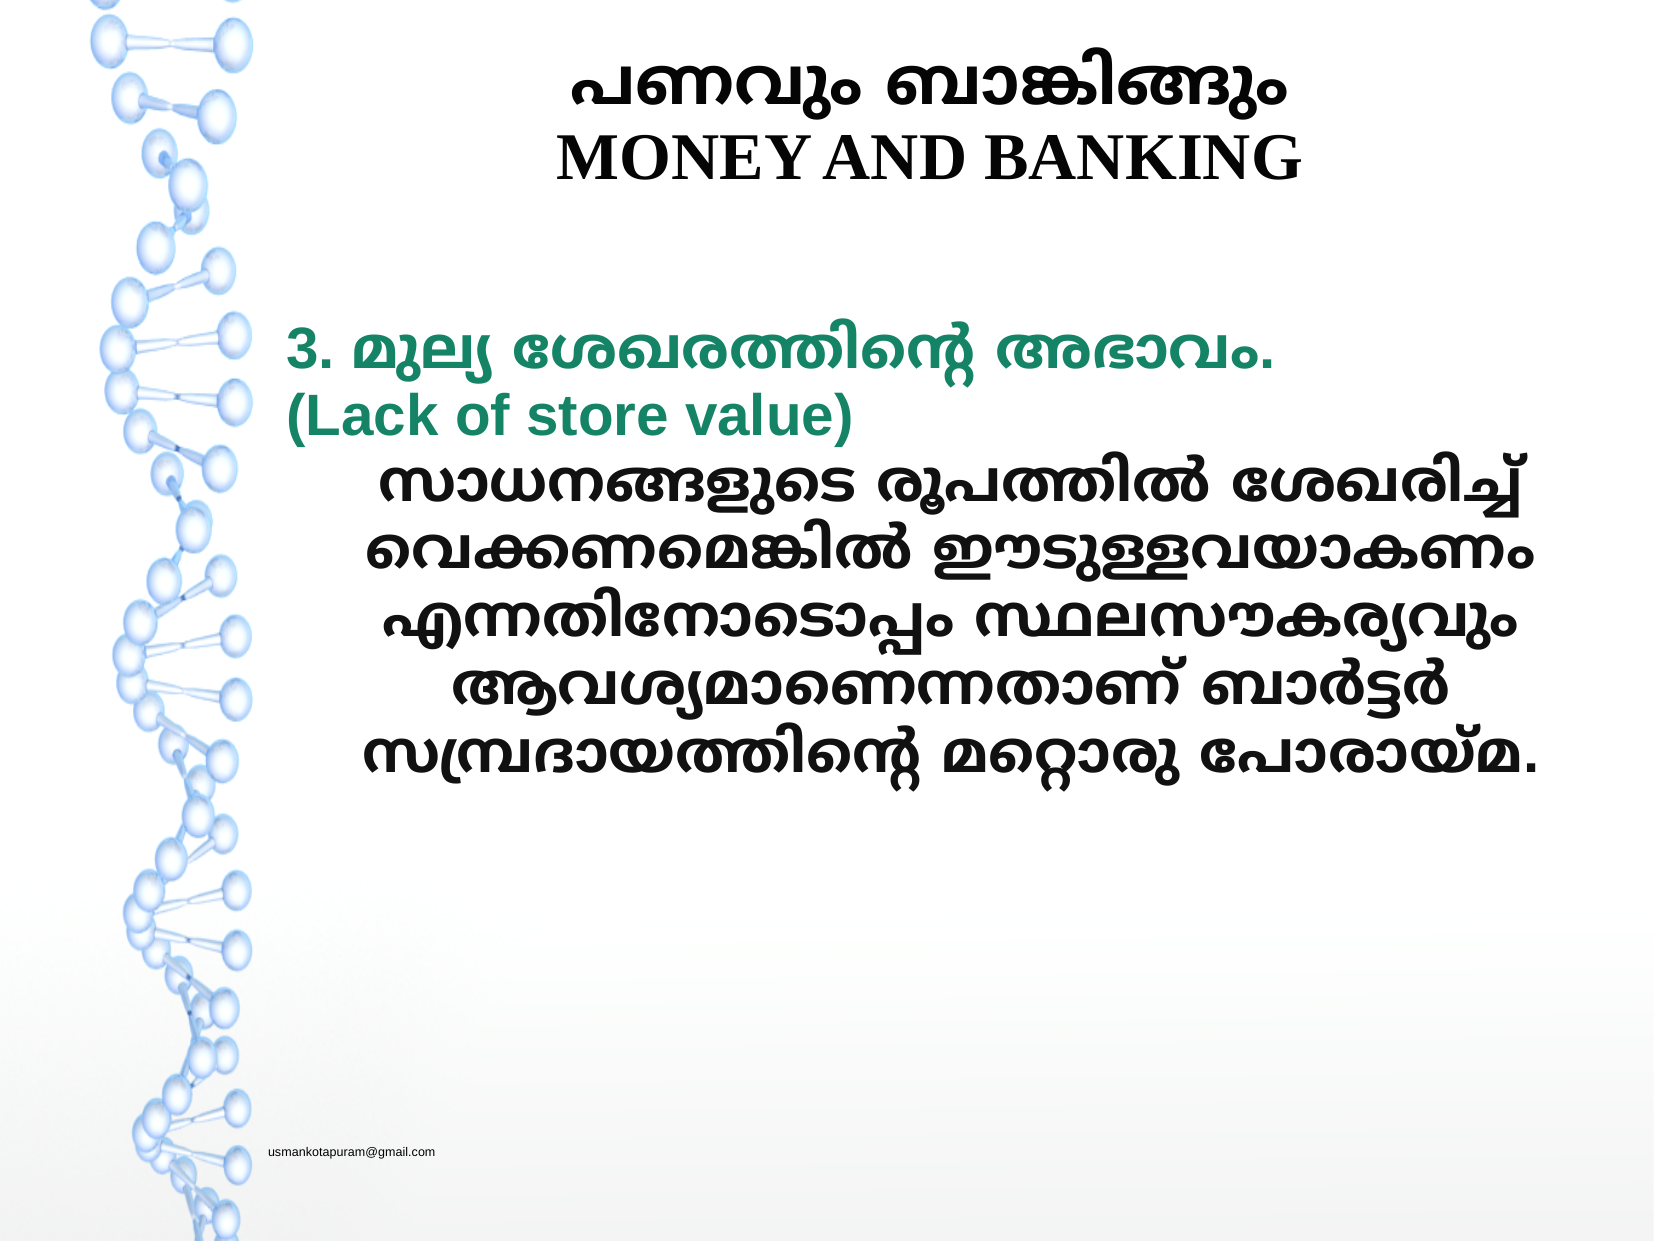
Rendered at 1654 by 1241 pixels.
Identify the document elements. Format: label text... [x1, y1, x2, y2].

text_box 3. മുല്യ ശേഖരത്തിന്റെ അഭാവം. (Lack of store value) സാധനങ്ങളുടെ രൂപത്തിൽ ശേഖരിച്ച് വെക്കണമെങ്കിൽ ഈടുള്ളവയാകണം എന്നതിനോടൊപ്പം സ്ഥലസൗകര്യവും ആവശ്യമാണെന്നതാണ് ബാർട്ടർ സമ്പ്രദായത്തിന്റെ മറ്റൊരു പോരായ്മ. [271, 307, 1630, 726]
title പണവും ബാങ്കിങ്ങും MONEY AND BANKING [265, 42, 1595, 195]
picture [0, 0, 1654, 1241]
